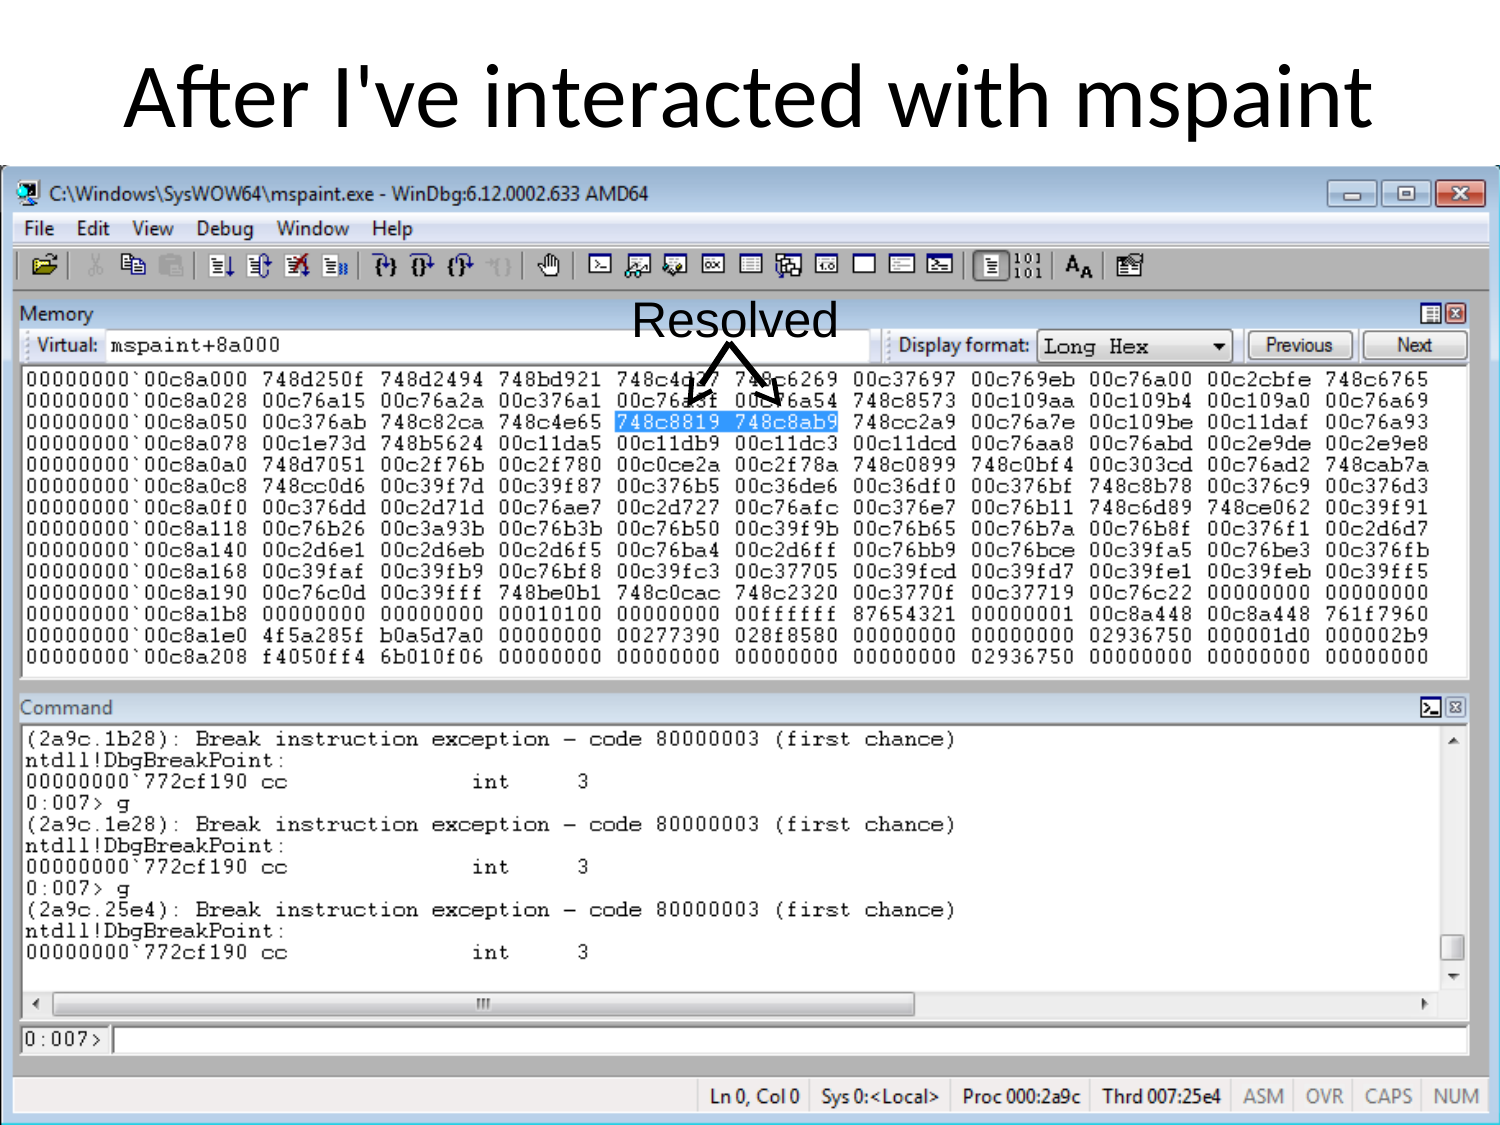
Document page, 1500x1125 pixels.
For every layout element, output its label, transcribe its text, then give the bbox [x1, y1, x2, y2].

picture [0, 165, 1500, 1125]
text_box Resolved [616, 279, 854, 356]
title After I've interacted with mspaint [0, 0, 1500, 165]
